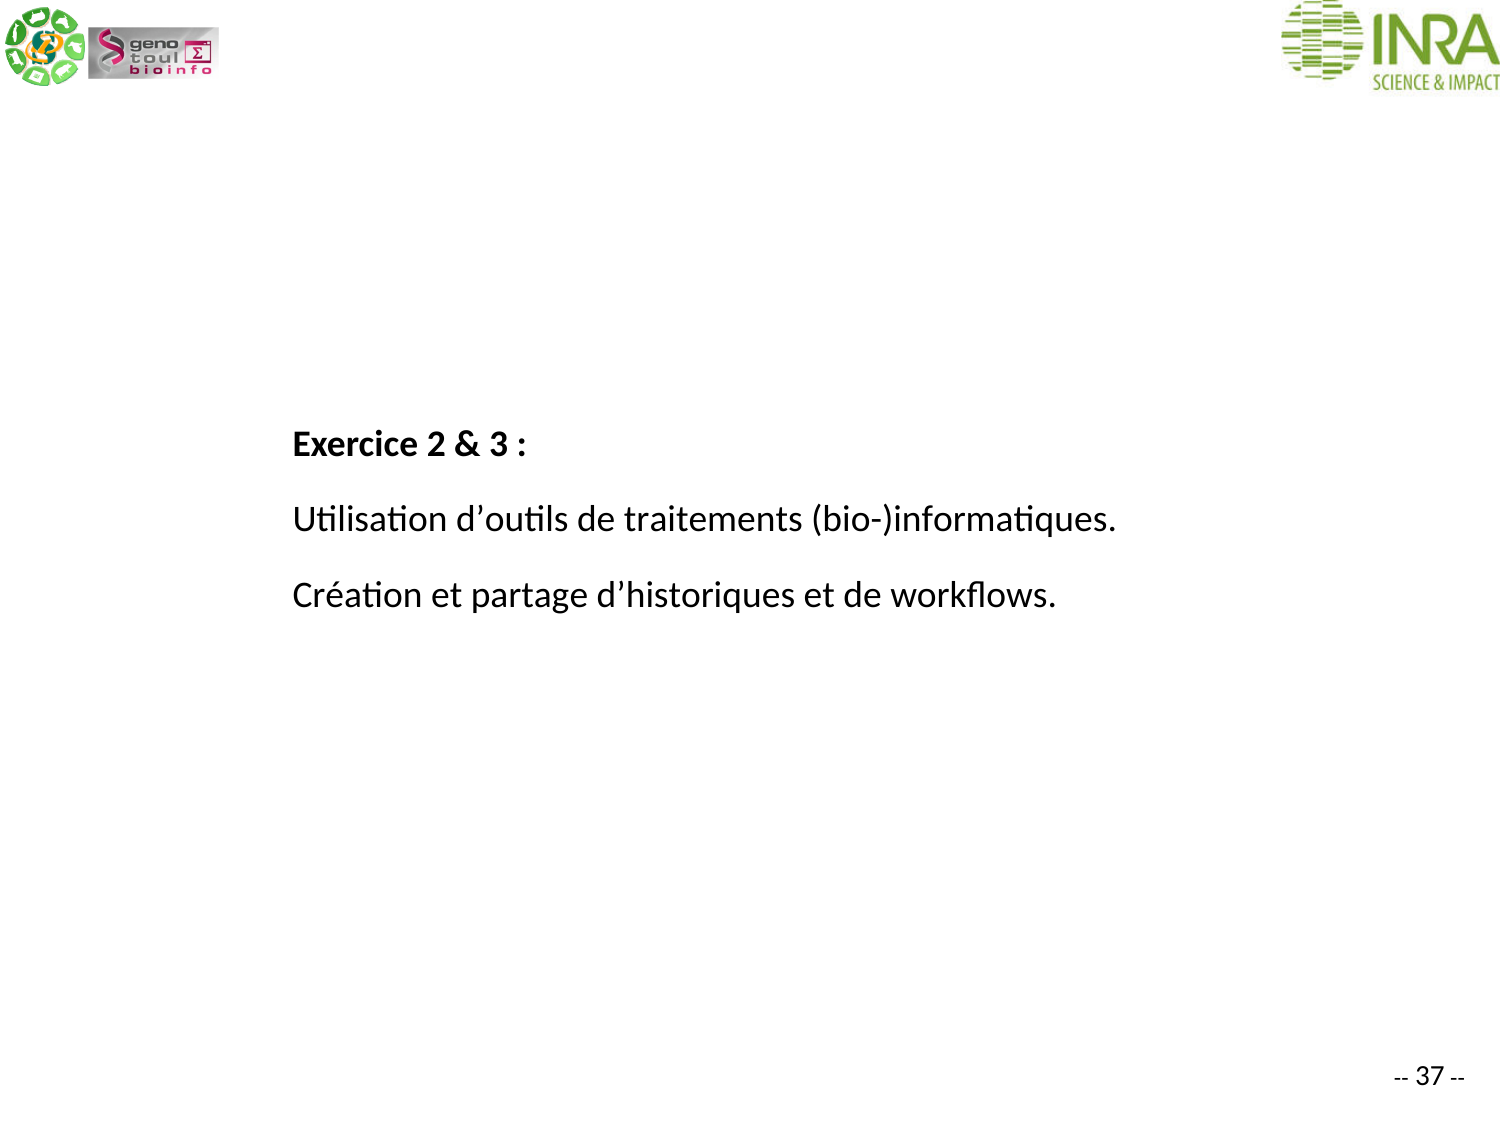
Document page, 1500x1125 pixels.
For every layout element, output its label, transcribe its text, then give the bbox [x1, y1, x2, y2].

picture [88, 27, 219, 79]
picture [1281, 0, 1500, 110]
picture [5, 7, 85, 86]
text_box Exercice 2 & 3 : Utilisation d’outils de traitements (bio-)informatiques. Création et partage d’historiques et de workflows. [277, 420, 1500, 665]
